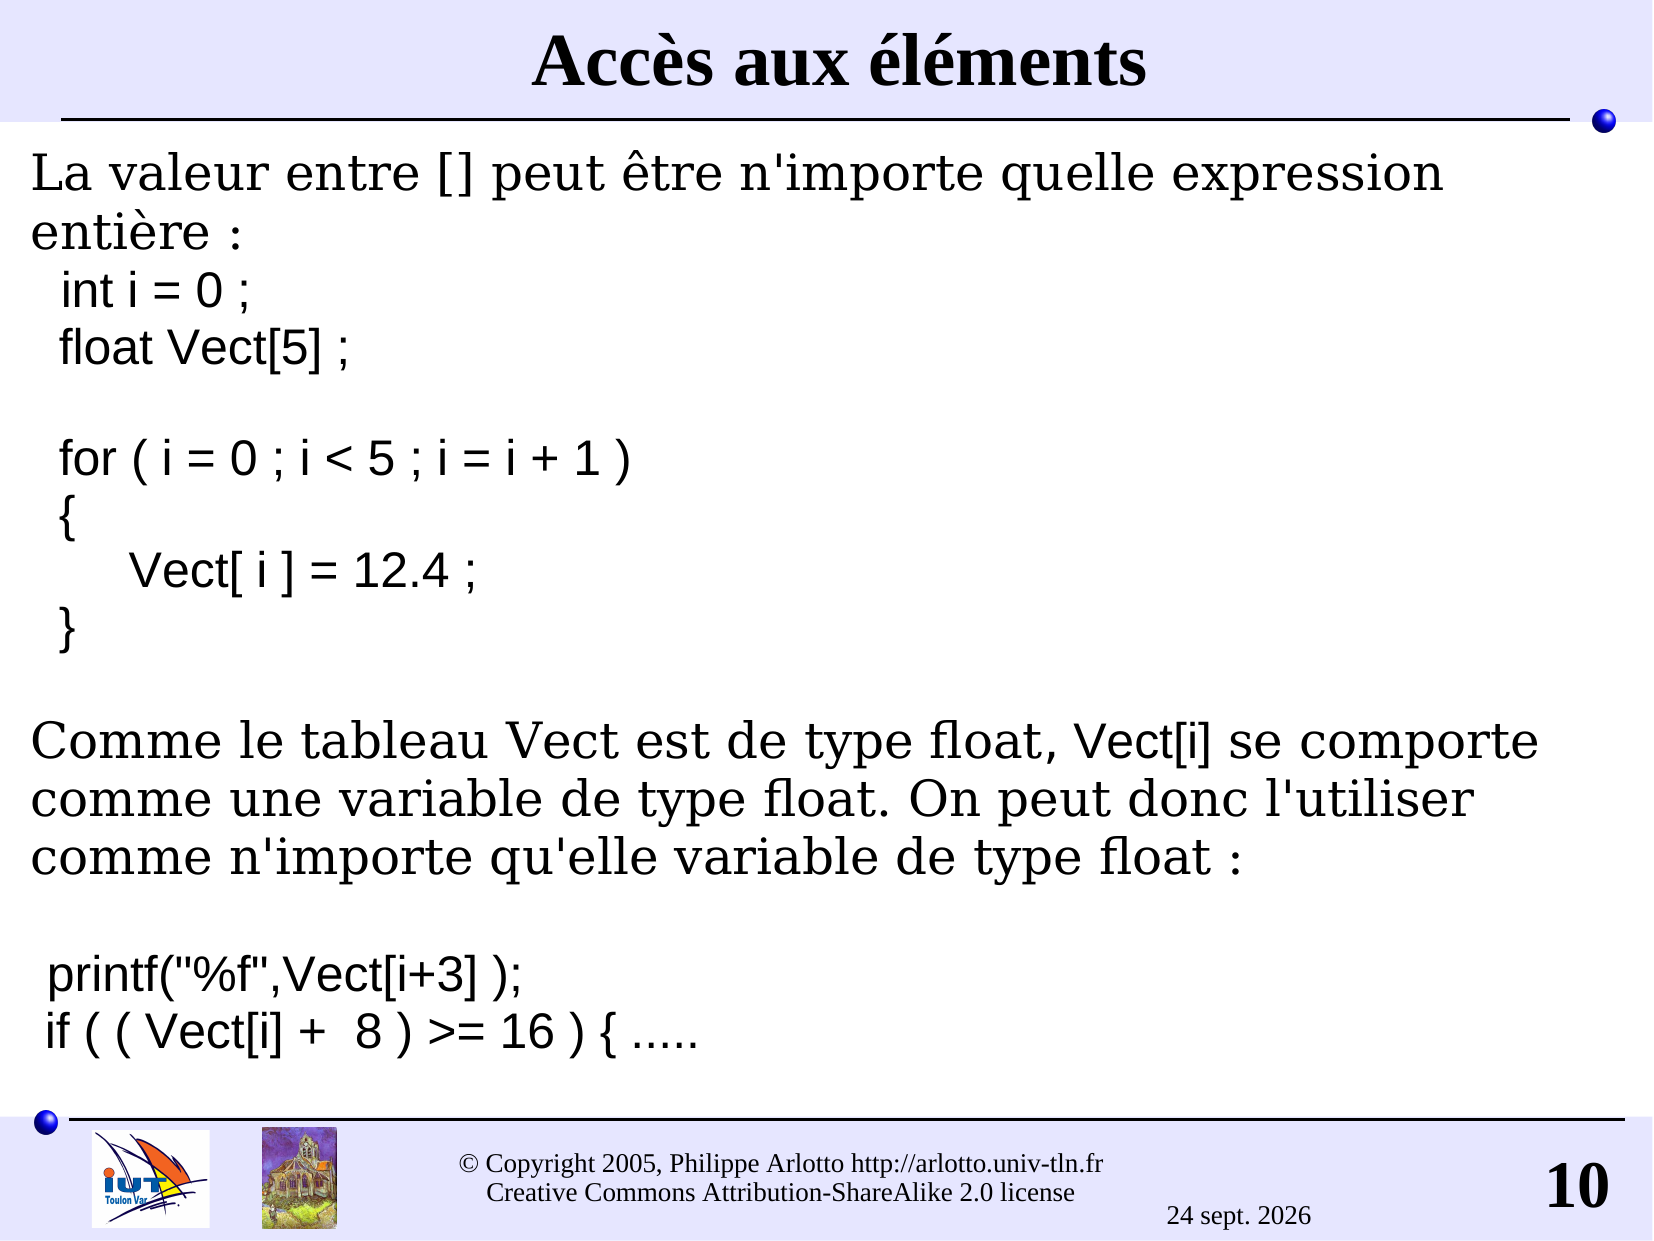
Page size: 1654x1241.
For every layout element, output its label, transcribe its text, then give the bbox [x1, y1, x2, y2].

picture [262, 1176, 337, 1229]
title Accès aux éléments [95, 11, 1585, 110]
text_box La valeur entre [] peut être n'importe quelle expression entière : int i = 0 ; float Vect[5] ; for ( i = 0 ; i < 5 ; i = i + 1 ) { Vect[ i ] = 12.4 ; } Comme le tableau Vect est de type float, Vect[i] se comporte comme une variable de type float. On peut donc l'utiliser comme n'importe qu'elle variable de type float : printf("%f",Vect[i+3] ); if ( ( Vect[i] + 8 ) >= 16 ) { ..... [30, 144, 1565, 1176]
